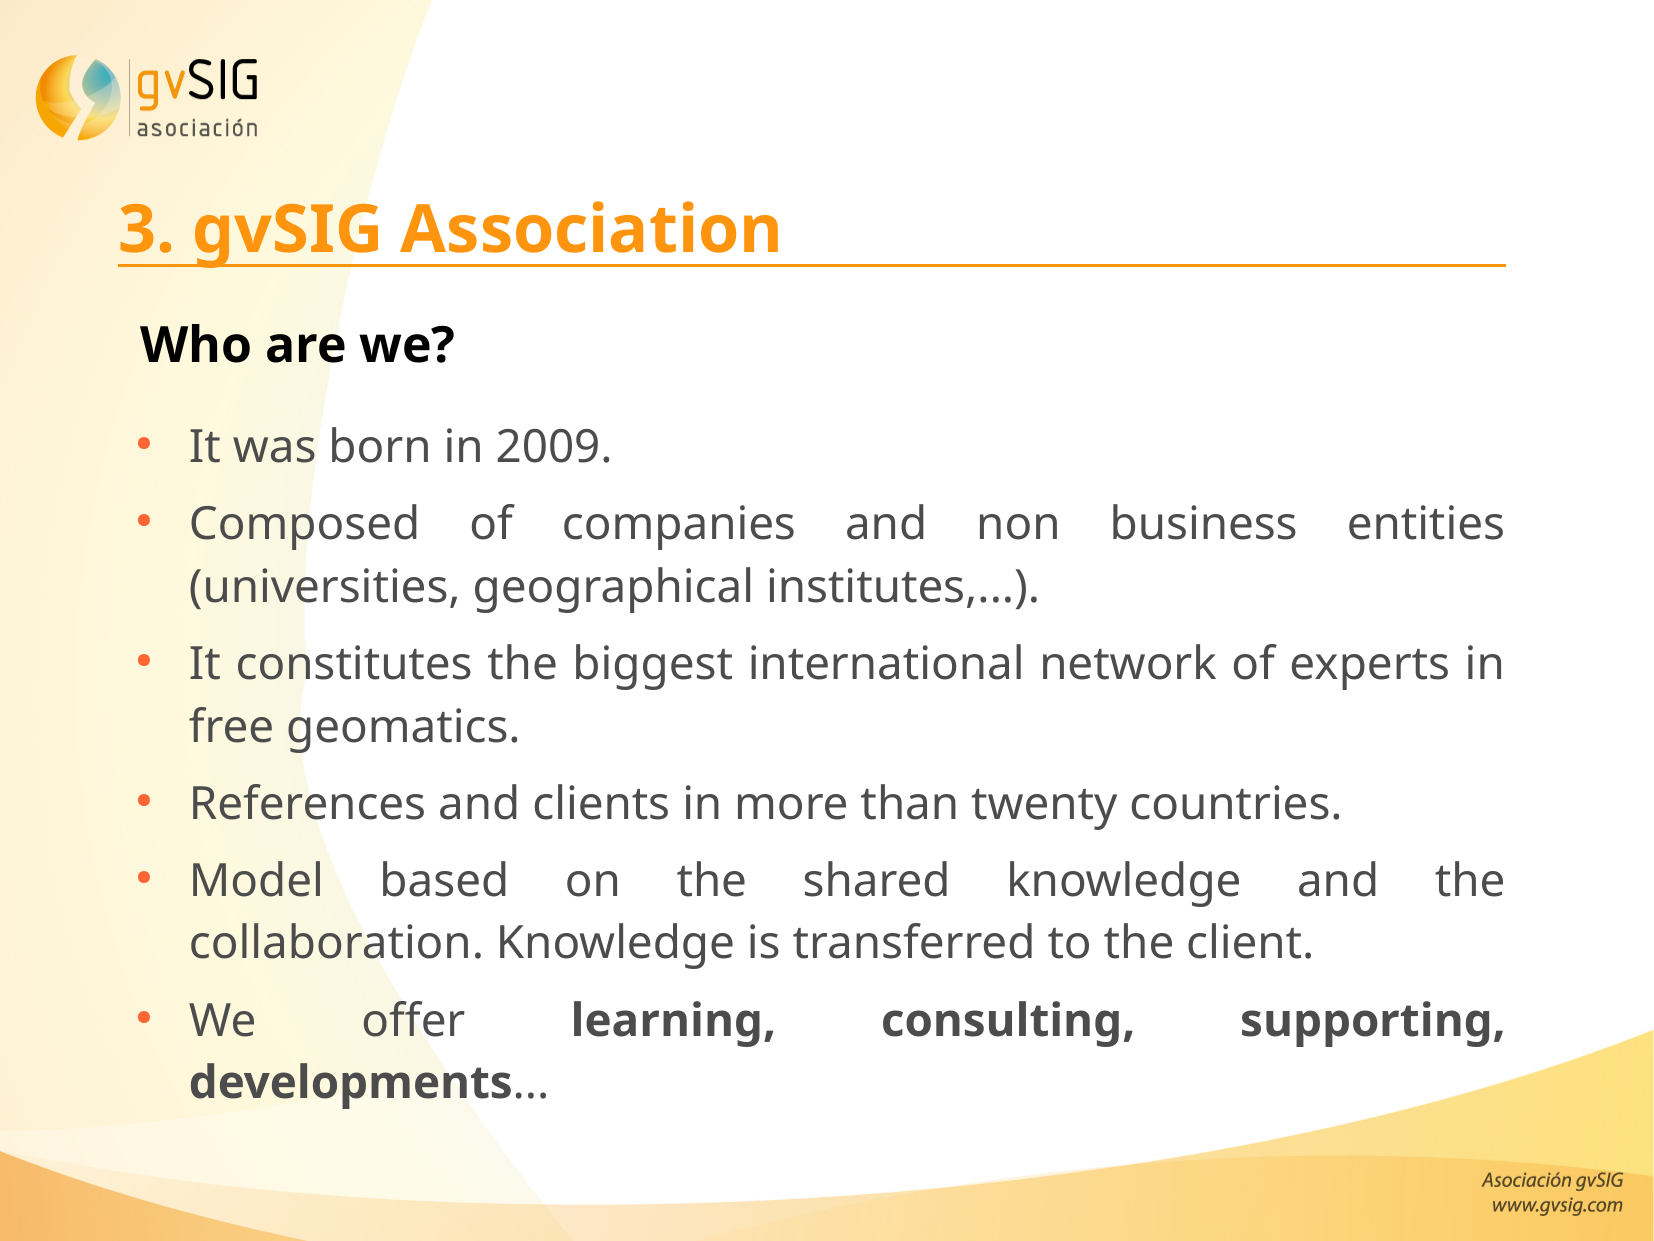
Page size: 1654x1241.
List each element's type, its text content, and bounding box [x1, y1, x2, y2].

title Who are we? [140, 295, 1436, 392]
picture [0, 0, 1654, 1241]
list It was born in 2009. Composed of companies and non business entities (universities, geographical institutes,...). It constitutes the biggest international network of experts in free geomatics. References and clients in more than twenty countries. Model based on the shared knowledge and the collaboration. Knowledge is transferred to the client. We offer learning, consulting, supporting, developments... [118, 413, 1506, 1020]
title 3. gvSIG Association [118, 177, 1607, 276]
